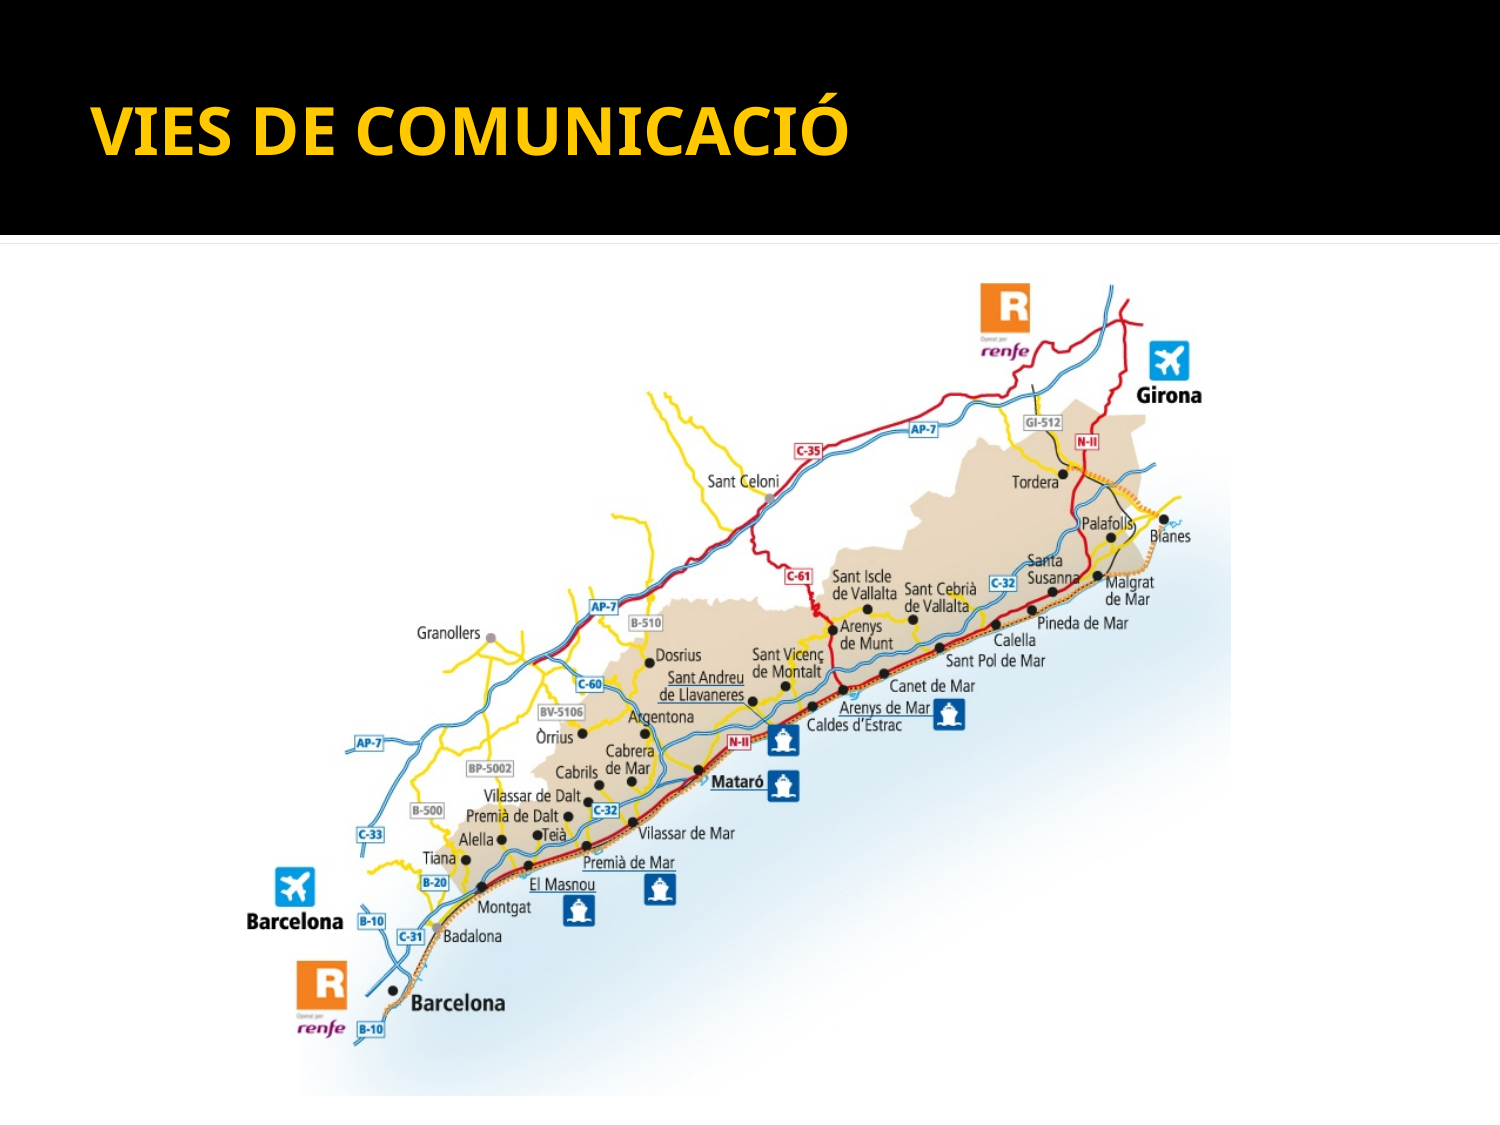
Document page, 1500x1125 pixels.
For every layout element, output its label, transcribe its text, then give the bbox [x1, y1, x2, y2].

title VIES DE COMUNICACIÓ [75, 25, 1426, 232]
picture [218, 255, 1231, 1096]
